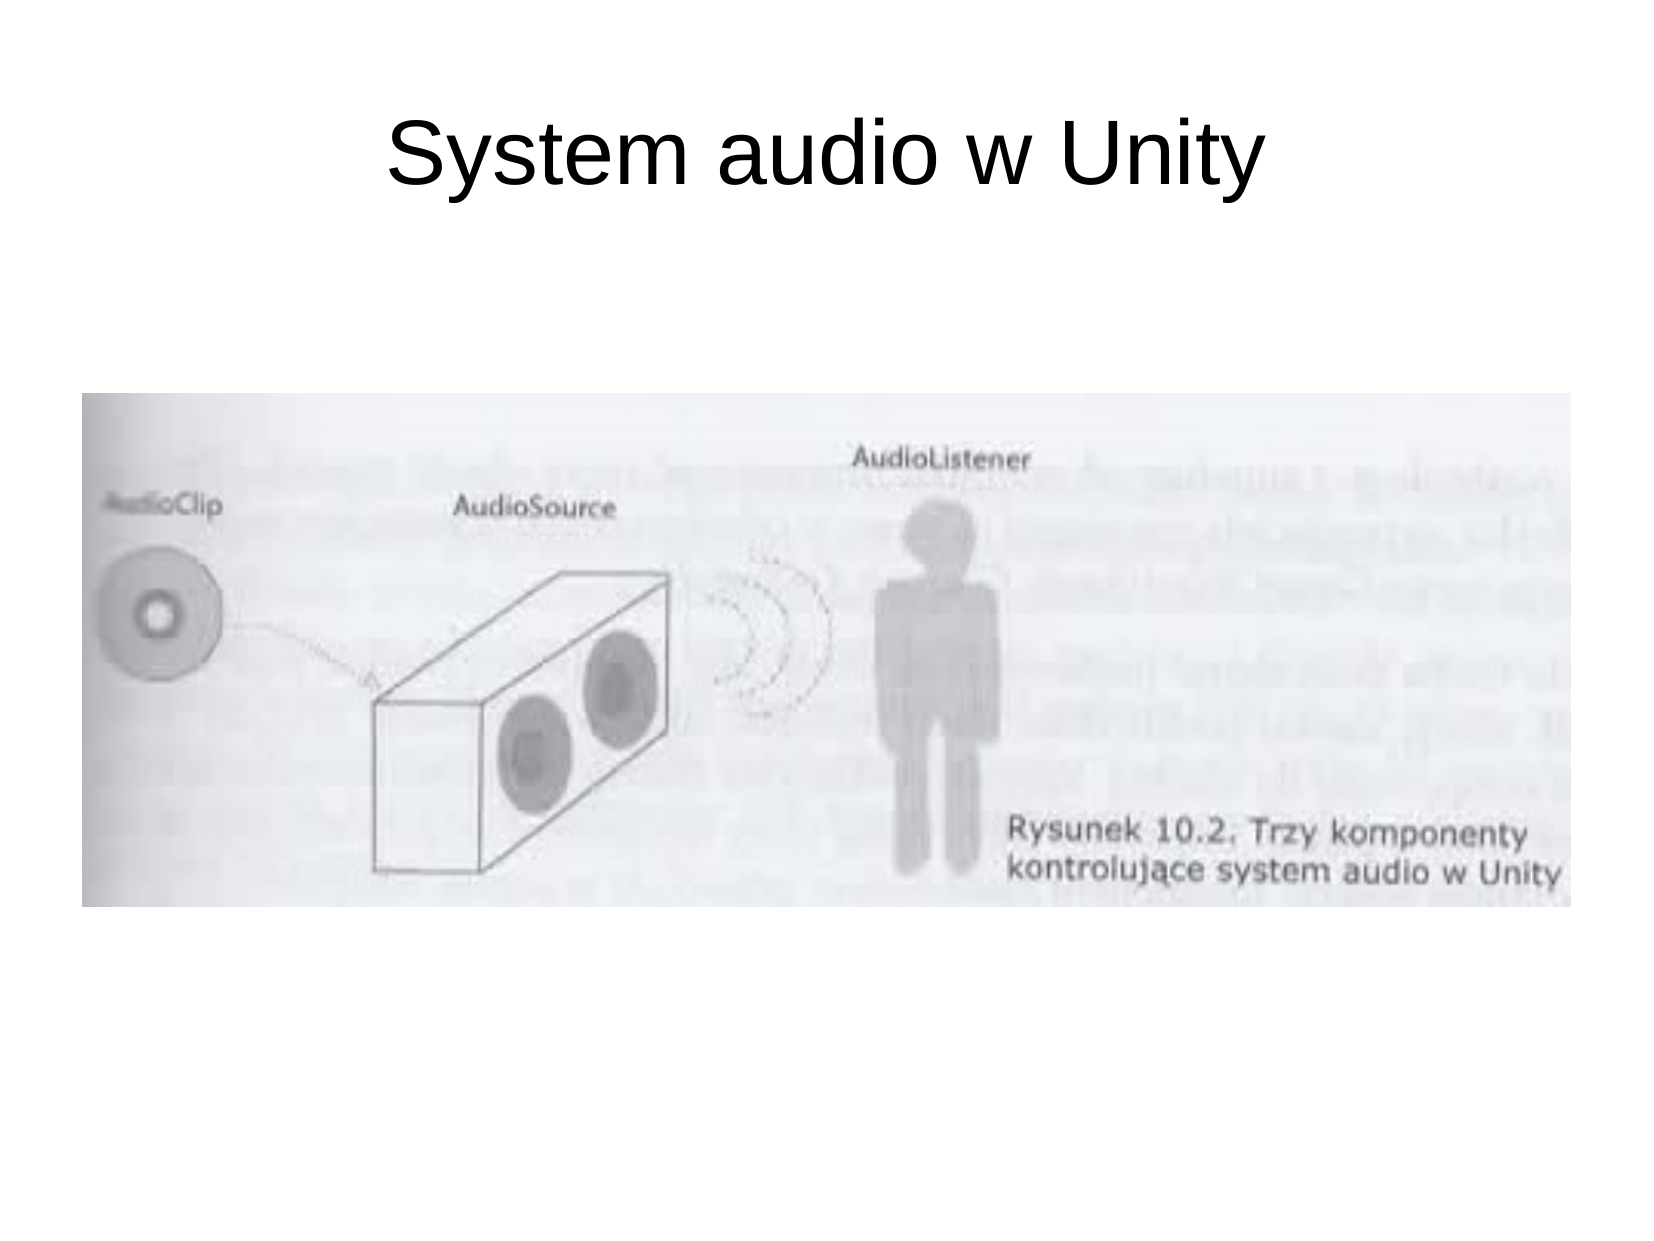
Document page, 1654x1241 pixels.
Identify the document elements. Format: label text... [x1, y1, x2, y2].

picture [82, 393, 1571, 907]
title System audio w Unity [82, 49, 1571, 257]
